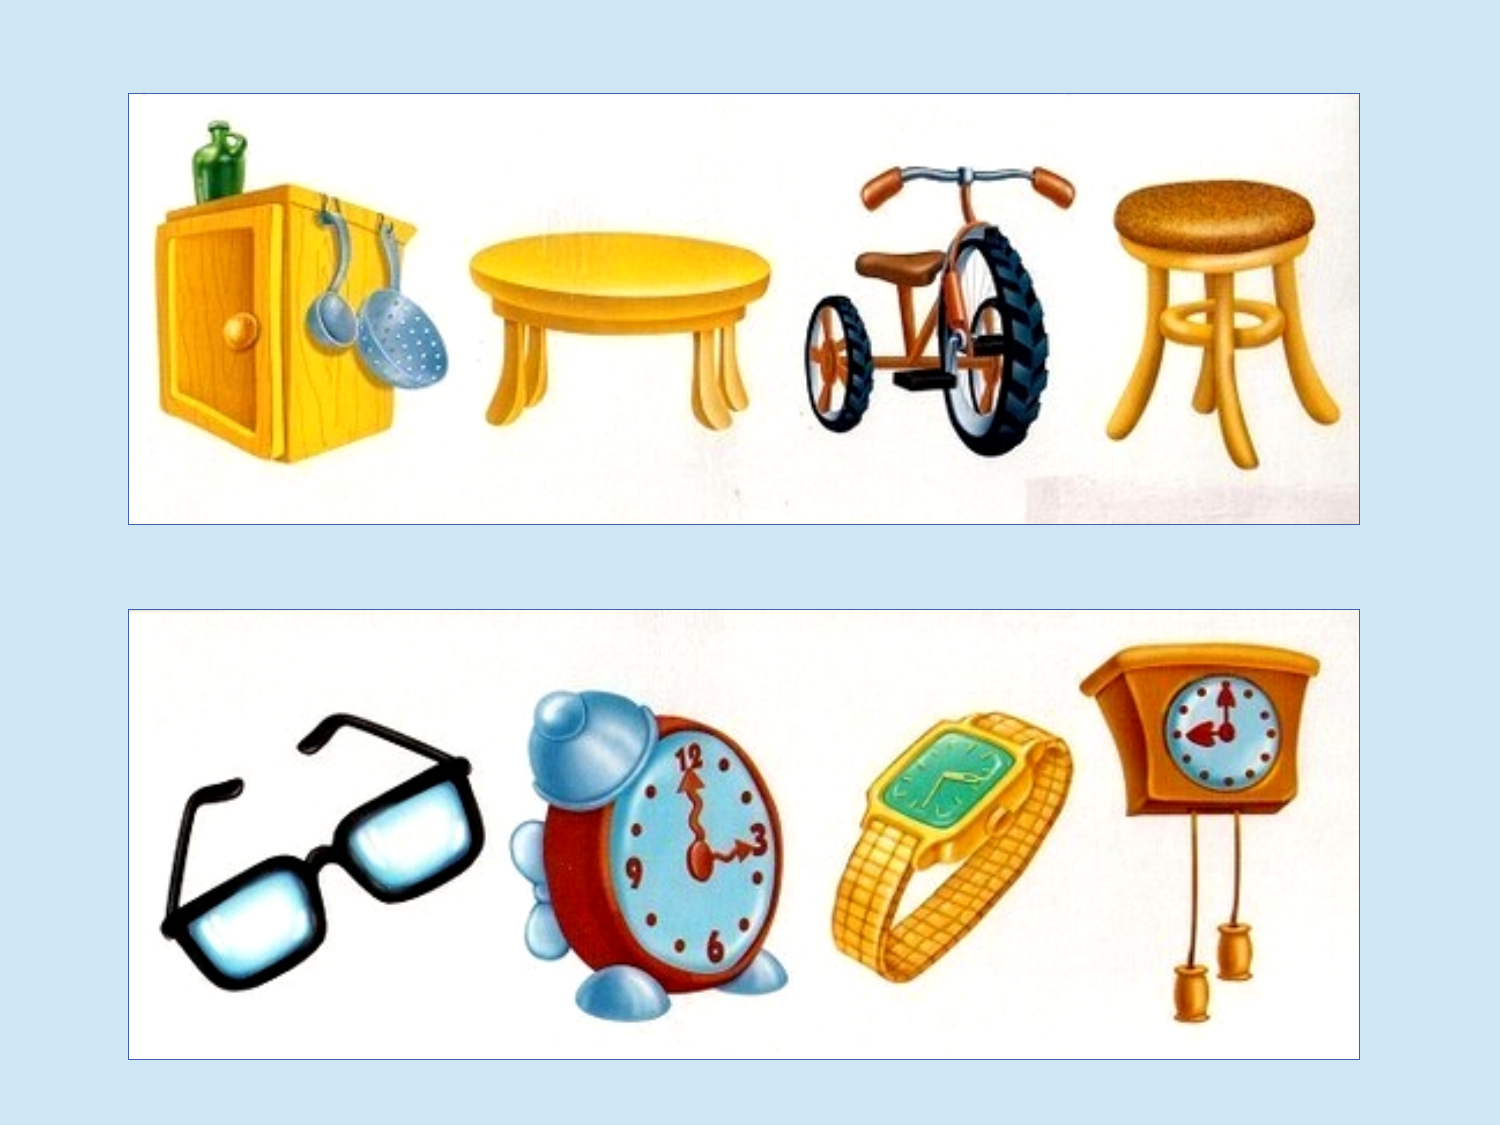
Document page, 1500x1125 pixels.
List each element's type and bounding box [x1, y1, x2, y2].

picture [128, 609, 1360, 1060]
picture [128, 93, 1360, 525]
